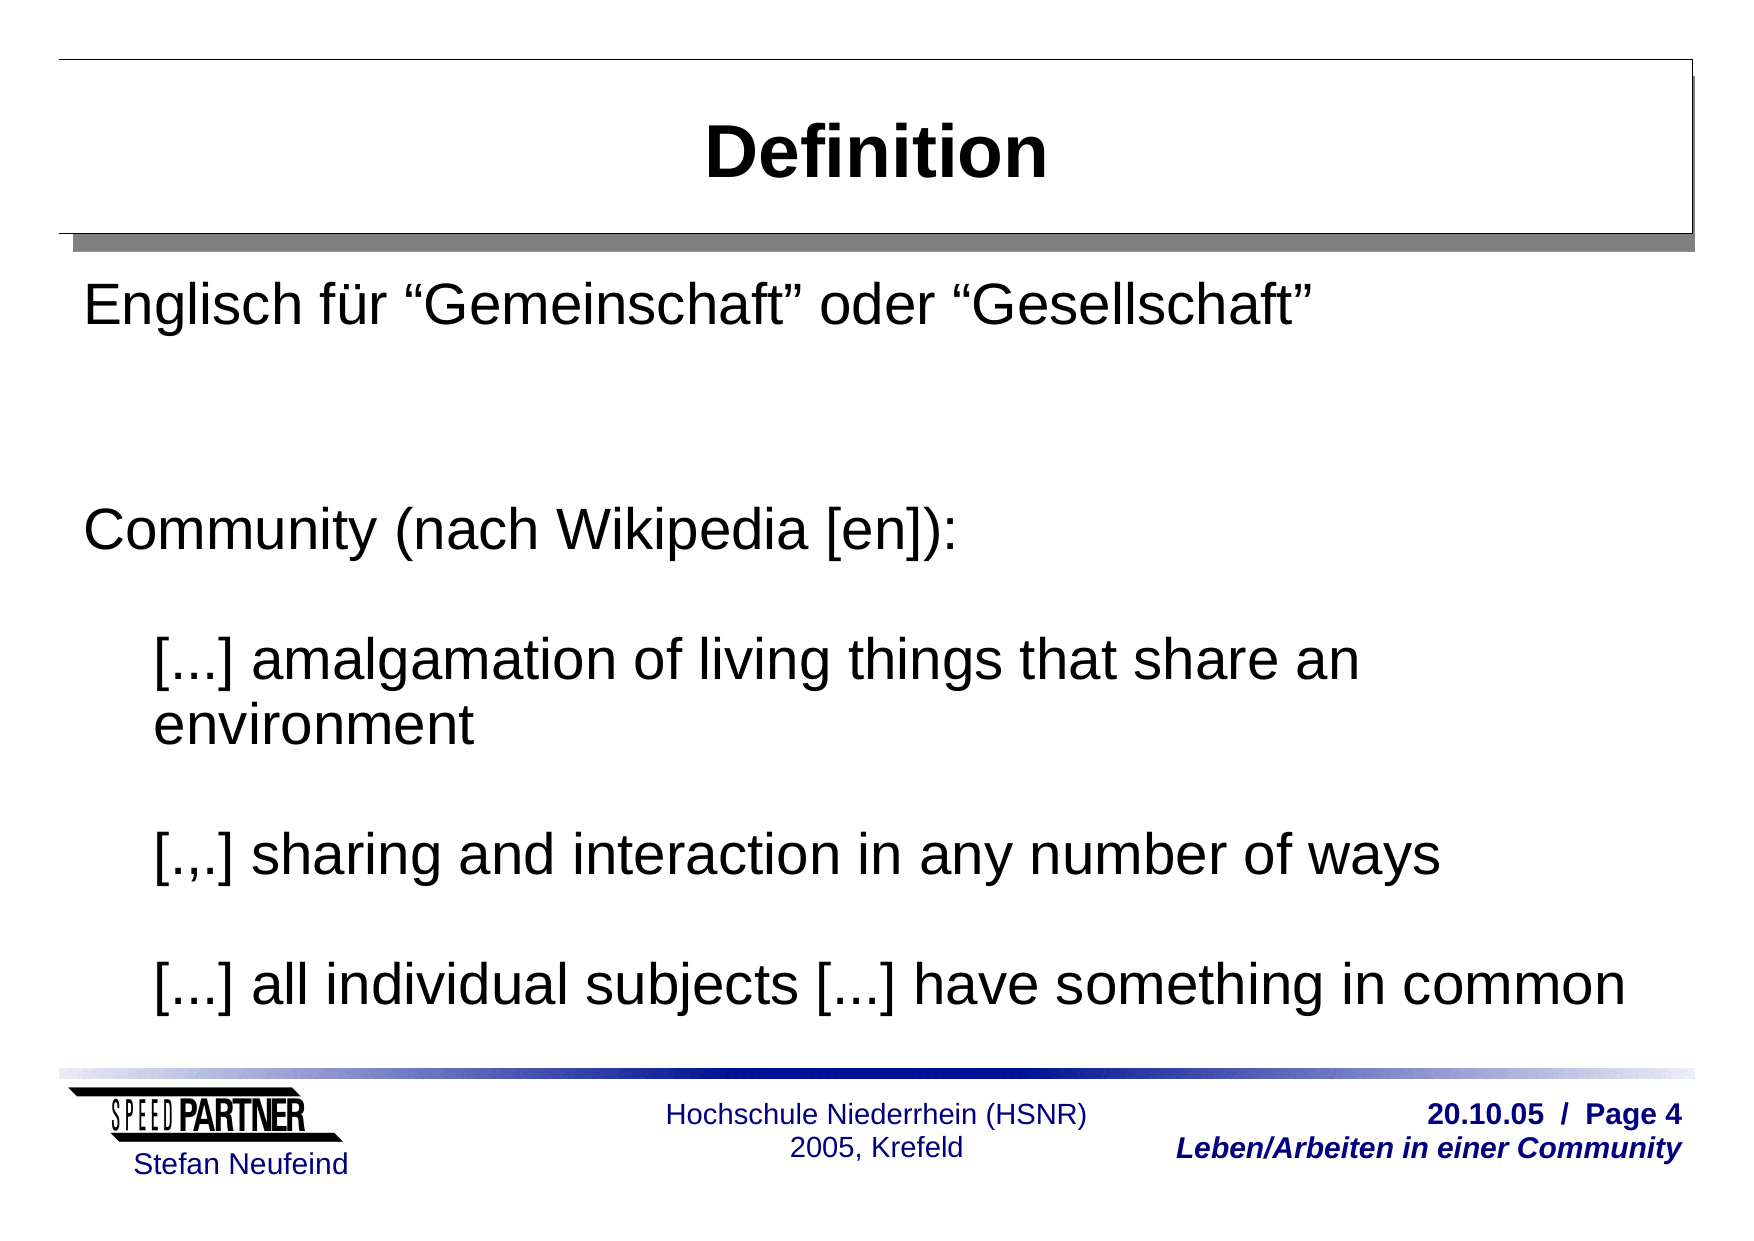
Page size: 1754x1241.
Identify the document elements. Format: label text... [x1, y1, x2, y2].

title Definition [59, 59, 1695, 244]
picture [59, 1068, 1695, 1079]
picture [64, 1082, 348, 1146]
list Englisch für “Gemeinschaft” oder “Gesellschaft” Community (nach Wikipedia [en]): [...] amalgamation of living things that share an environment [.,.] sharing and interaction in any number of ways [...] all individual subjects [...] have something in common [71, 272, 1695, 1055]
